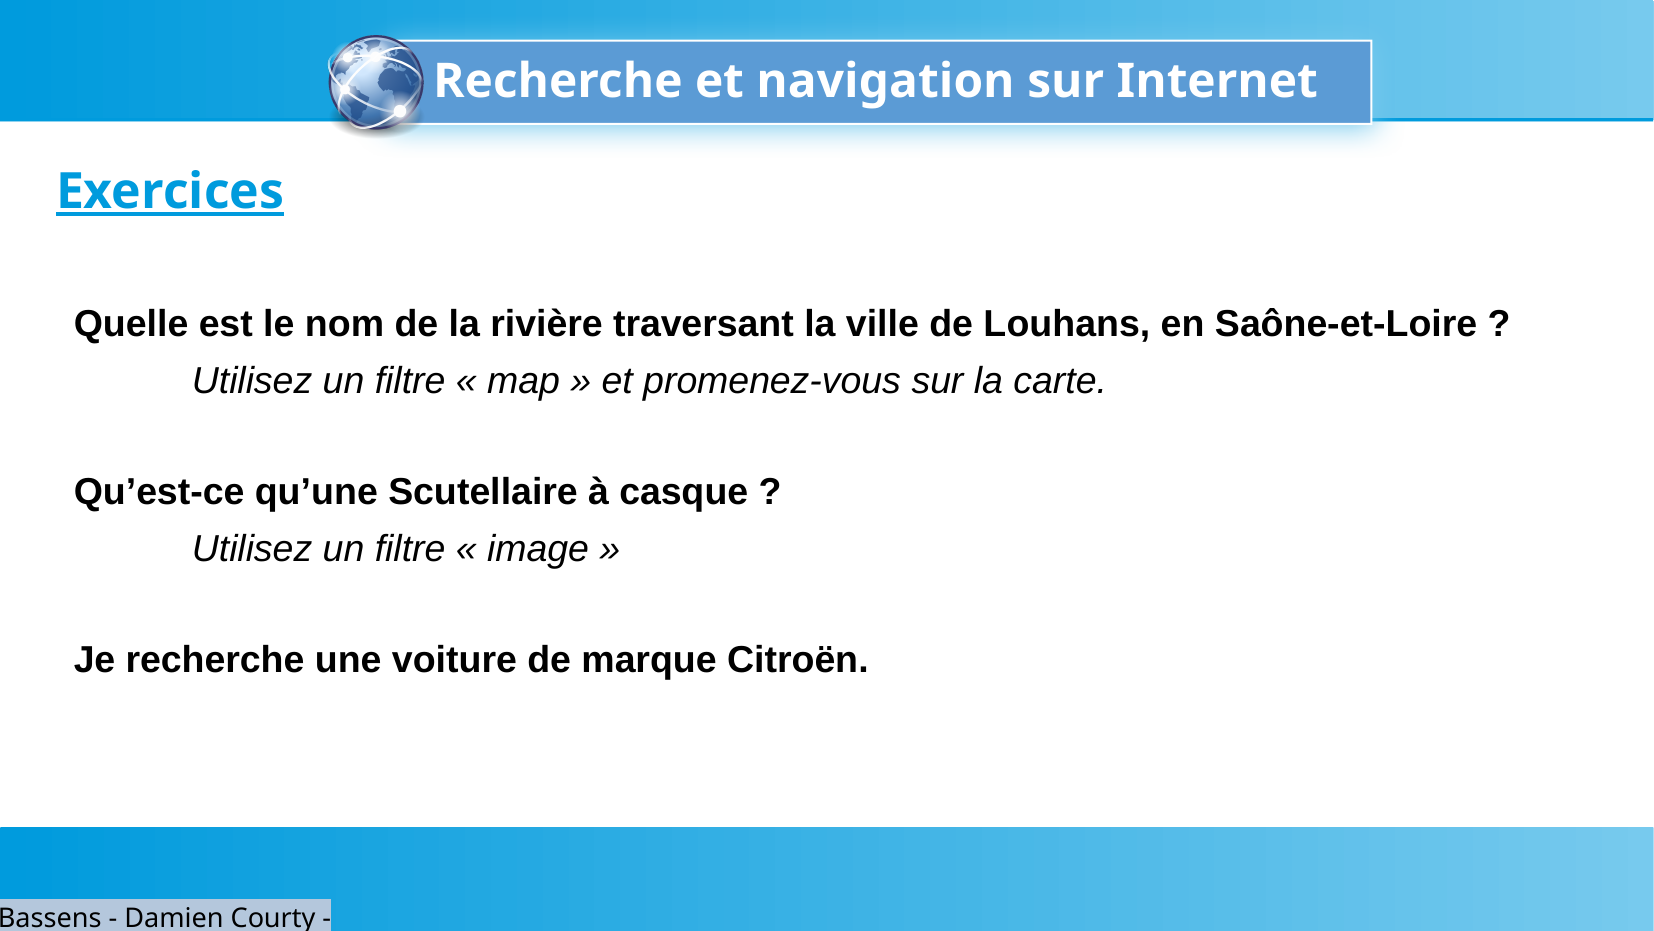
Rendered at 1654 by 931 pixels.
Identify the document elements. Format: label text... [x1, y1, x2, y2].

text_box Utilisez un filtre « map » et promenez-vous sur la carte. Utilisez un filtre « image » [177, 352, 1300, 577]
picture [324, 35, 427, 140]
text_box Recherche et navigation sur Internet [427, 40, 1372, 124]
text_box Exercices [41, 147, 1595, 266]
text_box Bassens - Damien Courty - 2024 [0, 891, 408, 931]
text_box Quelle est le nom de la rivière traversant la ville de Louhans, en Saône-et-Loire ? Qu’est-ce qu’une Scutellaire à casque ? Je recherche une voiture de marque Citroën. [59, 295, 1595, 688]
